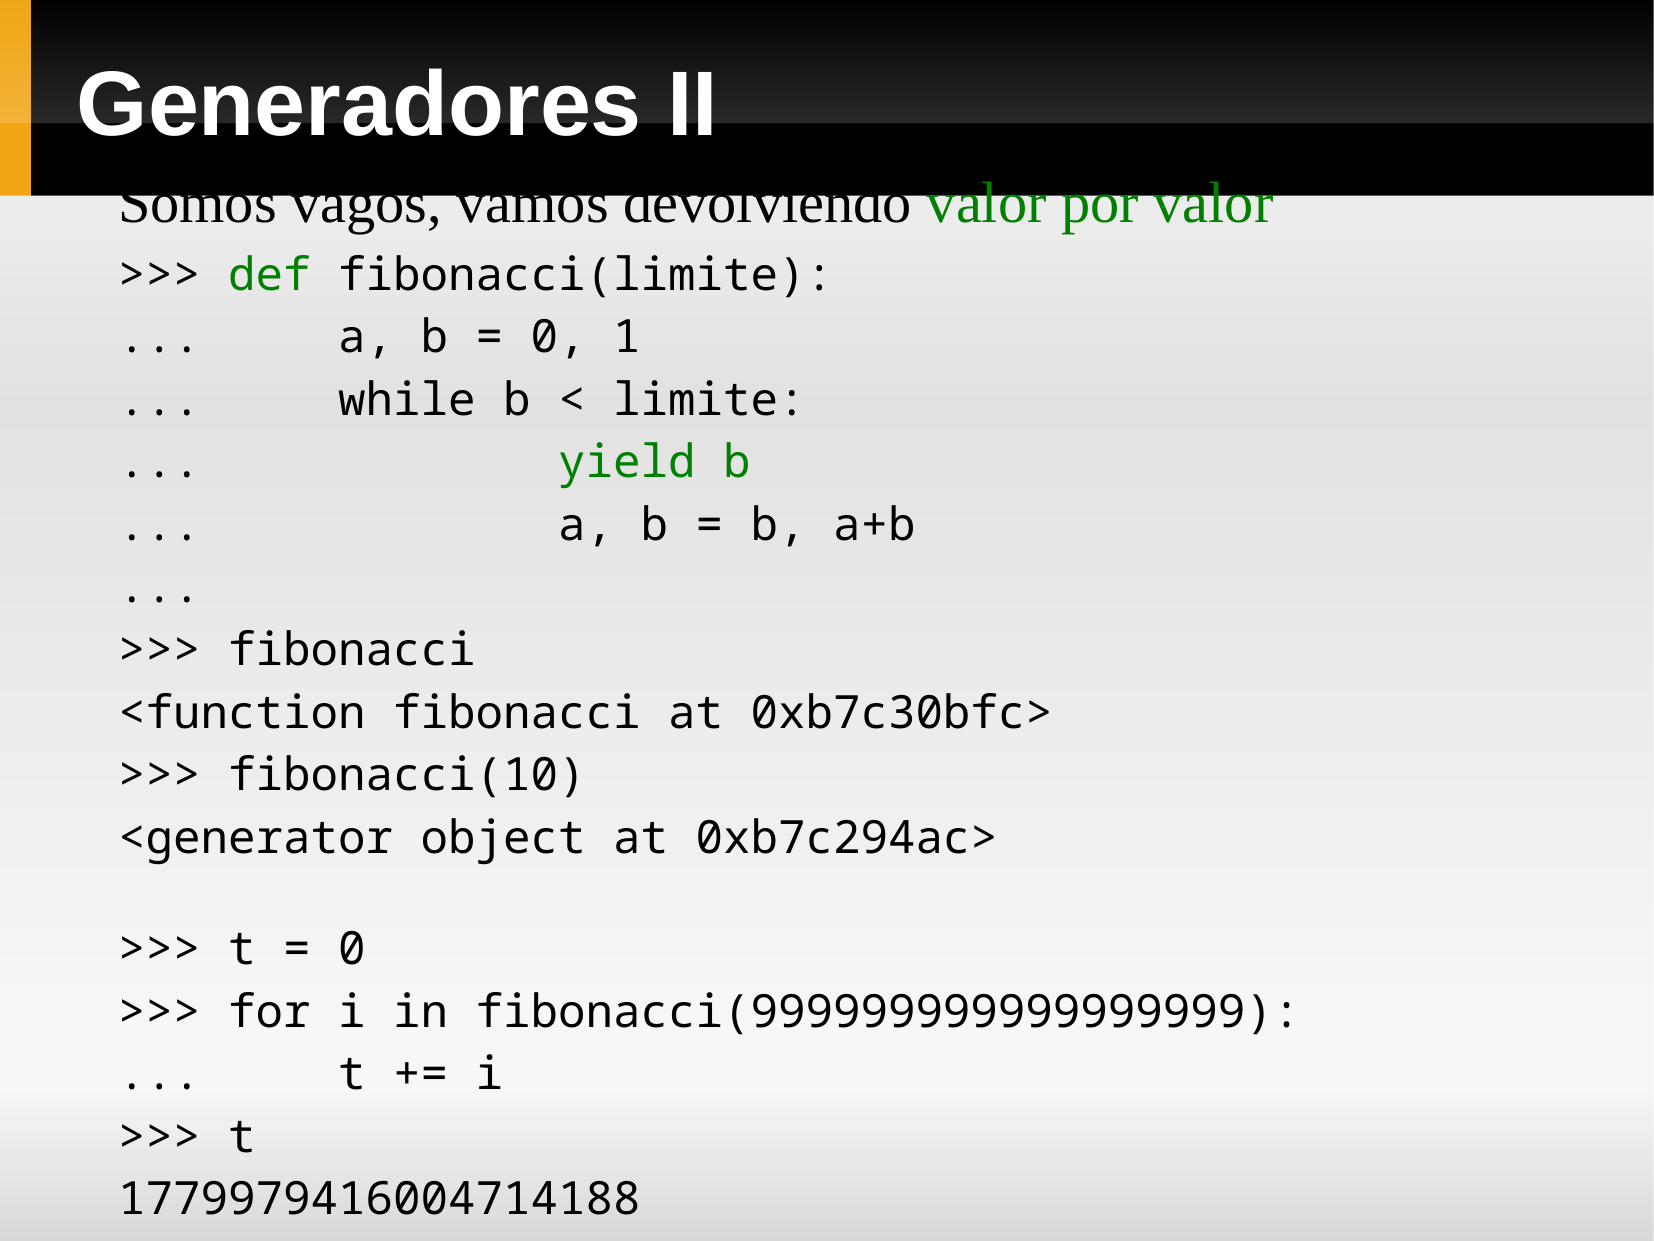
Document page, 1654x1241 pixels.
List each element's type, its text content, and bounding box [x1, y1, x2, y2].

subtitle Somos vagos, vamos devolviendo valor por valor >>> def fibonacci(limite): ... a, b = 0, 1 ... while b < limite: ... yield b ... a, b = b, a+b ... >>> fibonacci <function fibonacci at 0xb7c30bfc> >>> fibonacci(10) <generator object at 0xb7c294ac> >>> t = 0 >>> for i in fibonacci(999999999999999999): ... t += i >>> t 1779979416004714188 [82, 227, 1571, 1172]
title Generadores II [76, 7, 1565, 200]
picture [0, 0, 1654, 1241]
